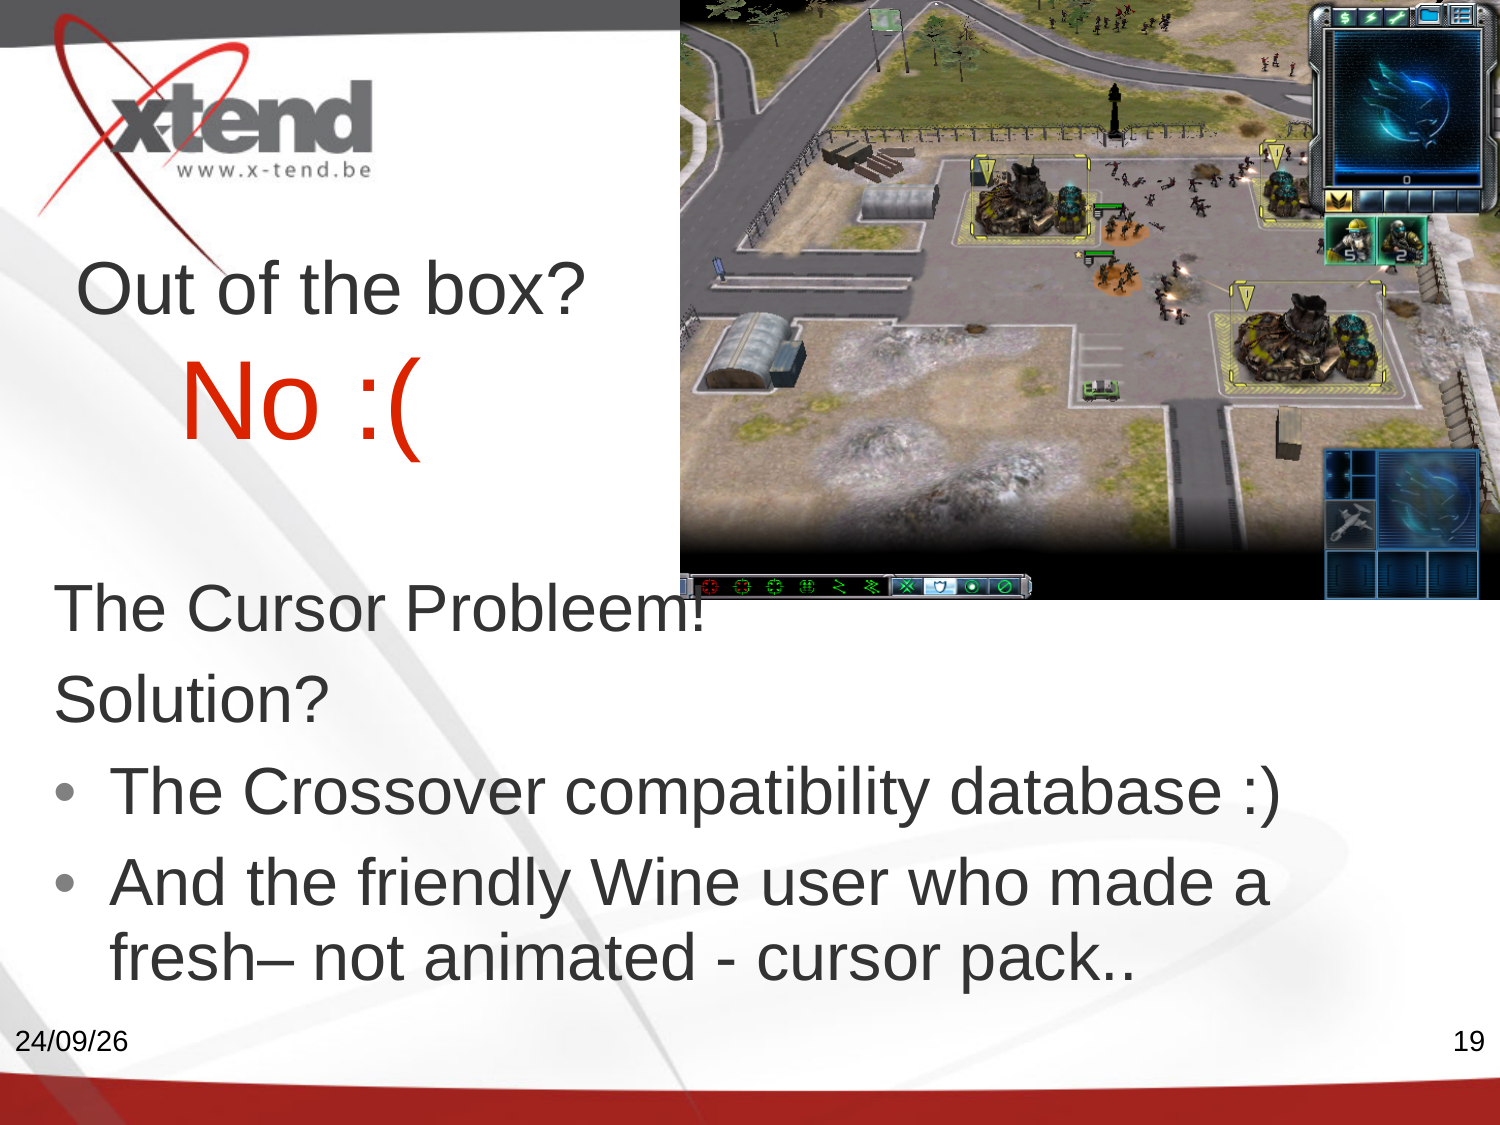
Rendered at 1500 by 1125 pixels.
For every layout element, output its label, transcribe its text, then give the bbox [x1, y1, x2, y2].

list No :( The Cursor Probleem! Solution? The Crossover compatibility database :) And the friendly Wine user who made a fresh– not animated - cursor pack.. [53, 337, 1463, 995]
title Out of the box? [75, 202, 1139, 337]
picture [0, 0, 1500, 1125]
